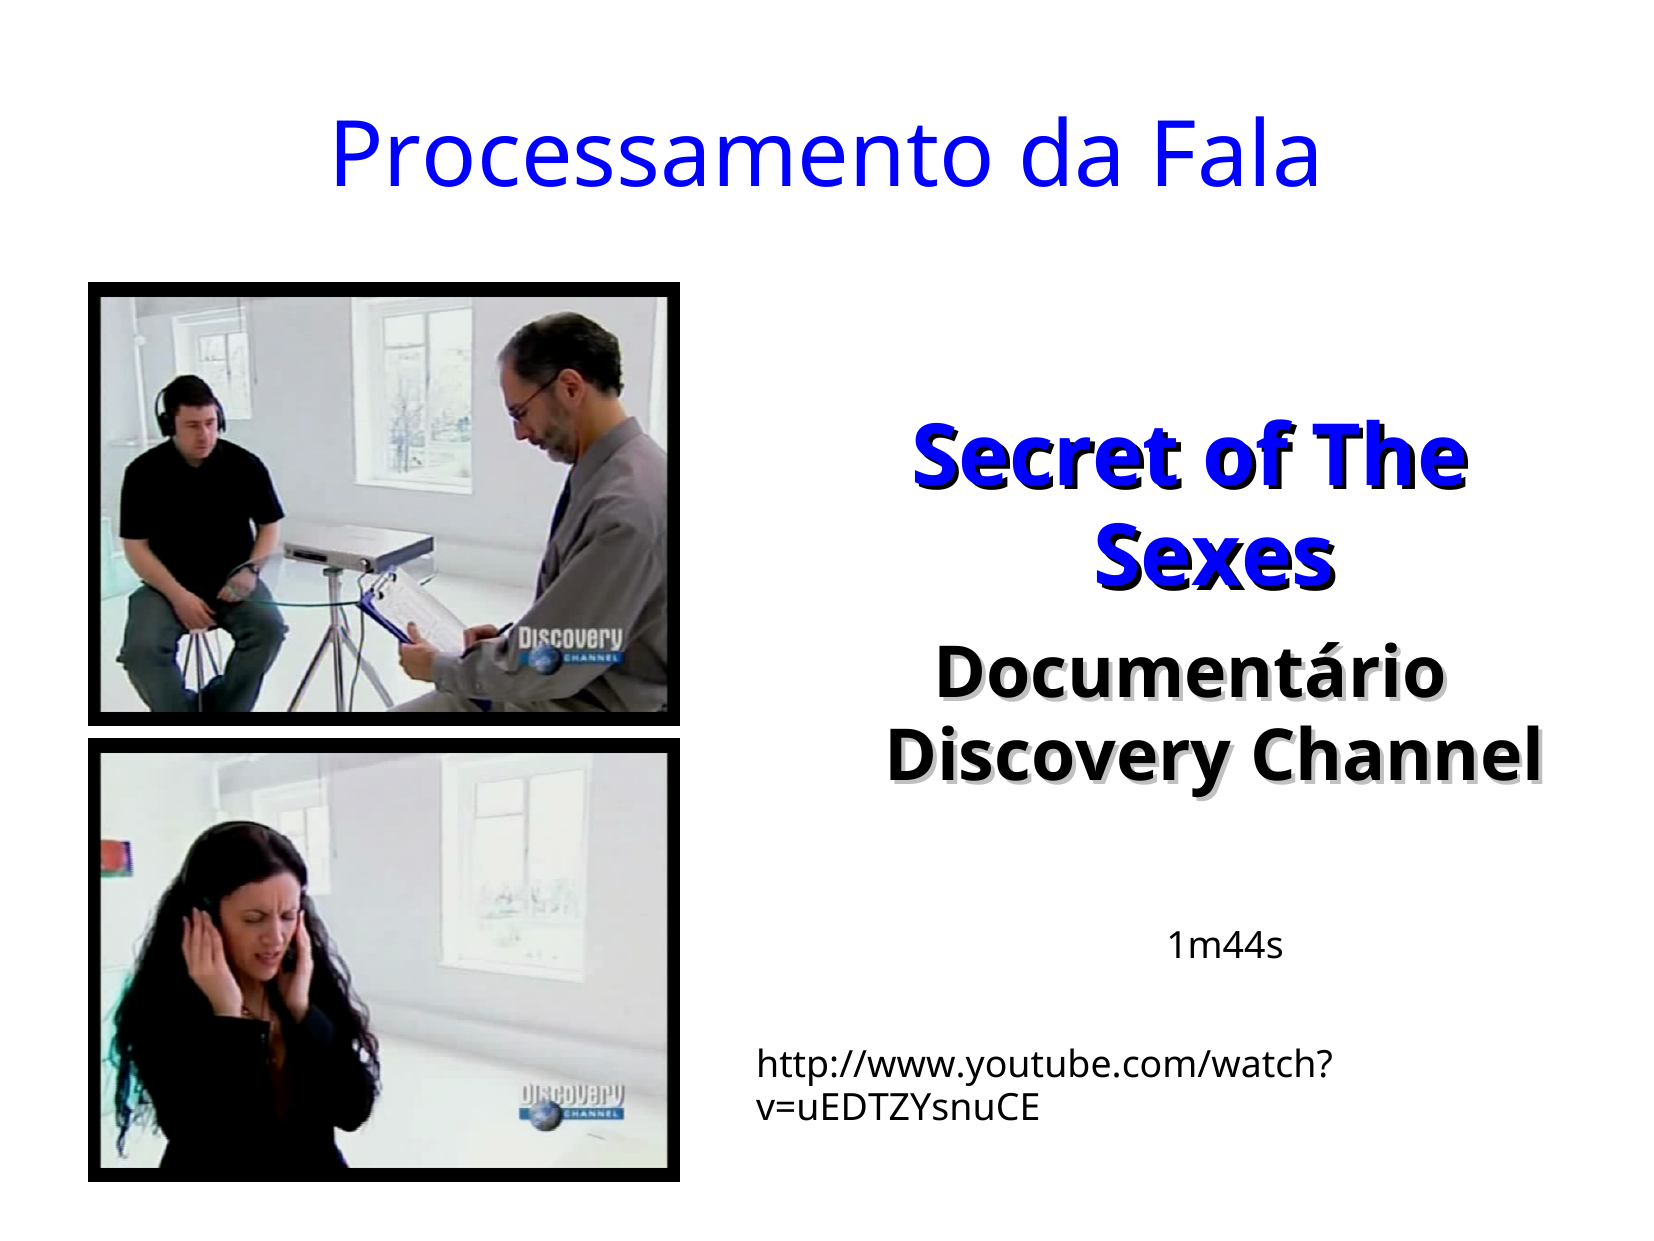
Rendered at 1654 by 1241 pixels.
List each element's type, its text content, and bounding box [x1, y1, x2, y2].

title Processamento da Fala [82, 49, 1571, 257]
picture [88, 282, 680, 726]
text_box http://www.youtube.com/watch?v=uEDTZYsnuCE [741, 1033, 1625, 1092]
text_box 1m44s [1151, 915, 1287, 974]
list Secret of The Sexes Documentário Discovery Channel [826, 402, 1553, 859]
picture [88, 738, 680, 1182]
